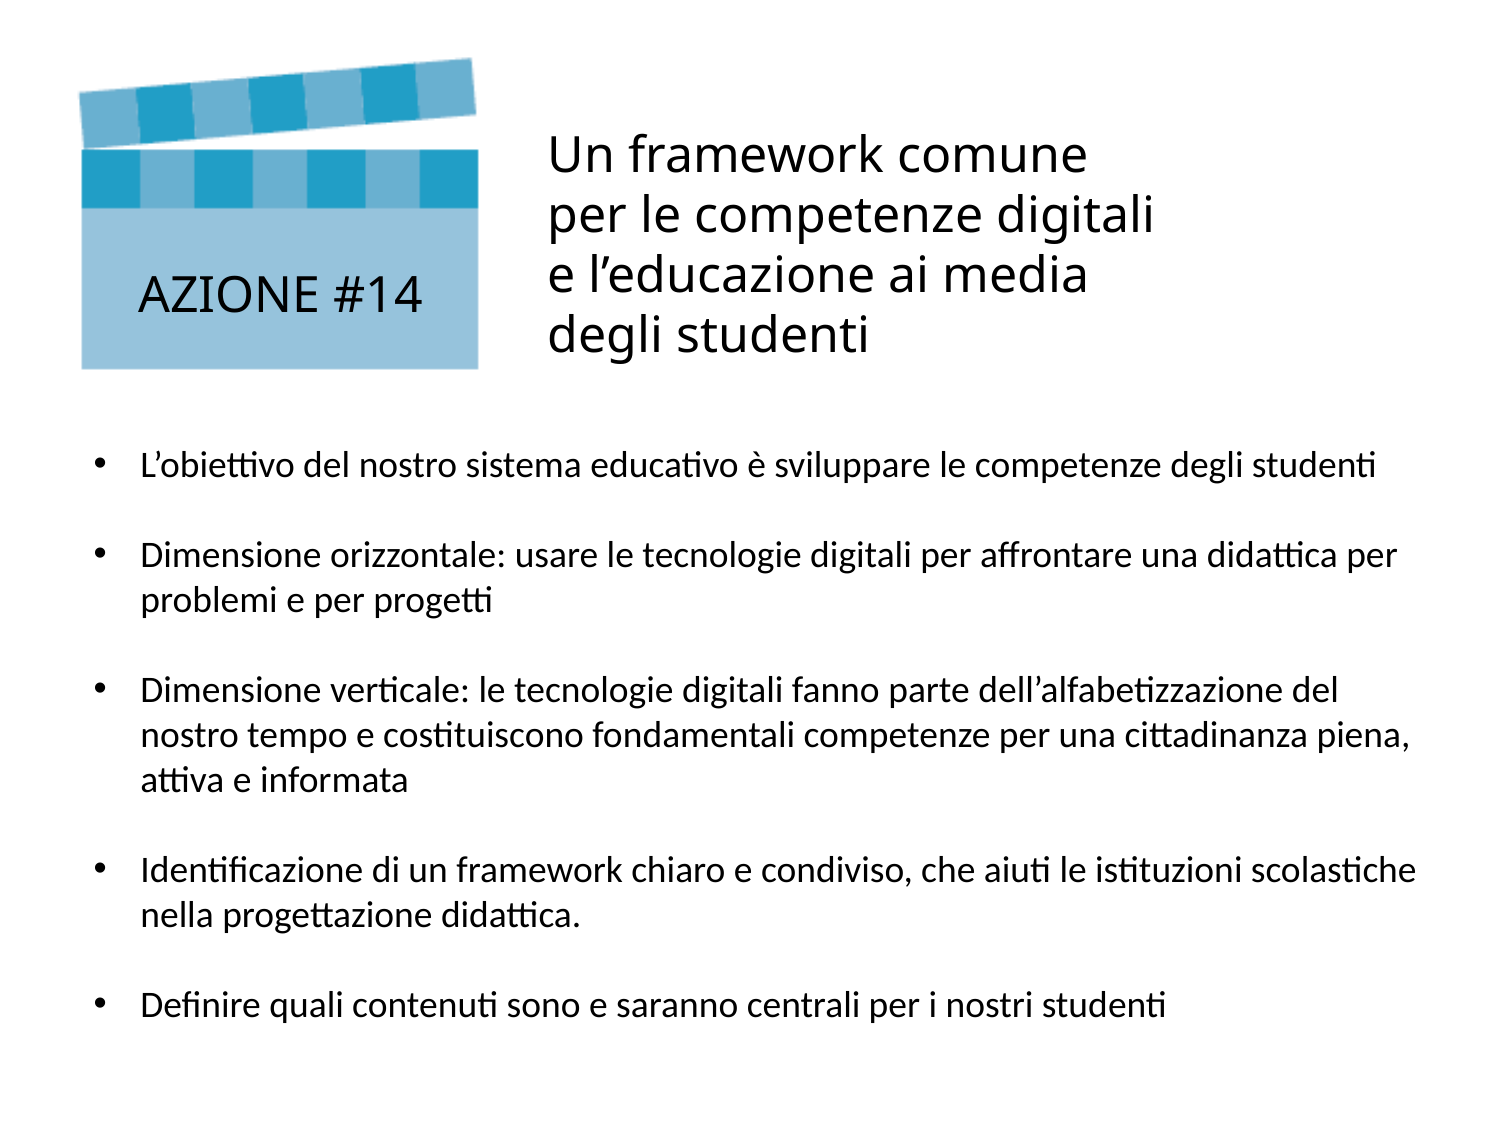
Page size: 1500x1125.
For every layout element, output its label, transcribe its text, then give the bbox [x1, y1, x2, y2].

picture [76, 54, 485, 374]
text_box AZIONE #14 [123, 255, 438, 331]
text_box Un framework comune per le competenze digitali e l’educazione ai media degli studenti [533, 115, 1283, 370]
text_box L’obiettivo del nostro sistema educativo è sviluppare le competenze degli studenti Dimensione orizzontale: usare le tecnologie digitali per affrontare una didattica per problemi e per progetti Dimensione verticale: le tecnologie digitali fanno parte dell’alfabetizzazione del nostro tempo e costituiscono fondamentali competenze per una cittadinanza piena, attiva e informata Identificazione di un framework chiaro e condiviso, che aiuti le istituzioni scolastiche nella progettazione didattica. Definire quali contenuti sono e saranno centrali per i nostri studenti [78, 432, 1436, 1033]
